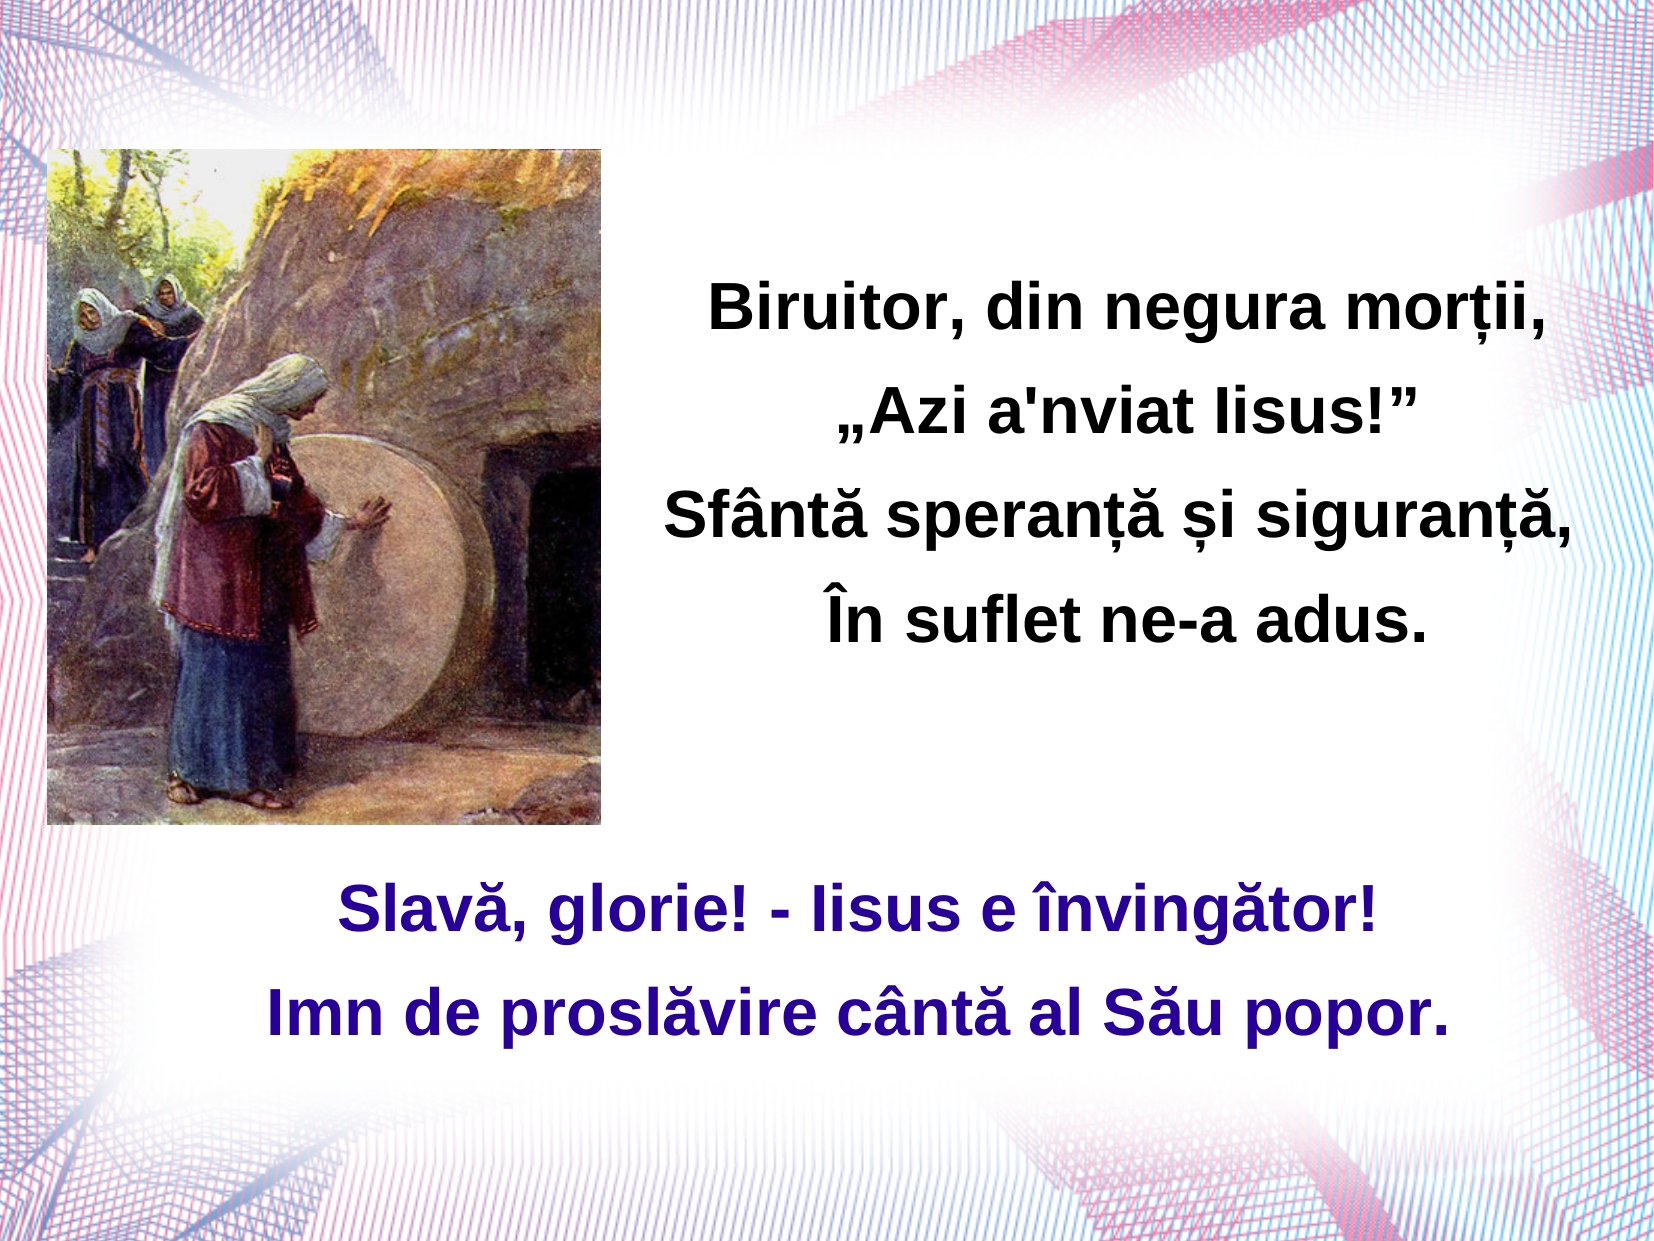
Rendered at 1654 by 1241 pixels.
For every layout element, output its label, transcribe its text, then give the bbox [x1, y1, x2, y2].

list Slavă, glorie! - Iisus e învingător! Imn de proslăvire cântă al Său popor. [150, 870, 1569, 1051]
list Biruitor, din negura morții, „Azi a'nviat Iisus!” Sfântă speranță și siguranță, În suflet ne-a adus. [419, 268, 1654, 1051]
picture [0, 0, 1654, 1241]
